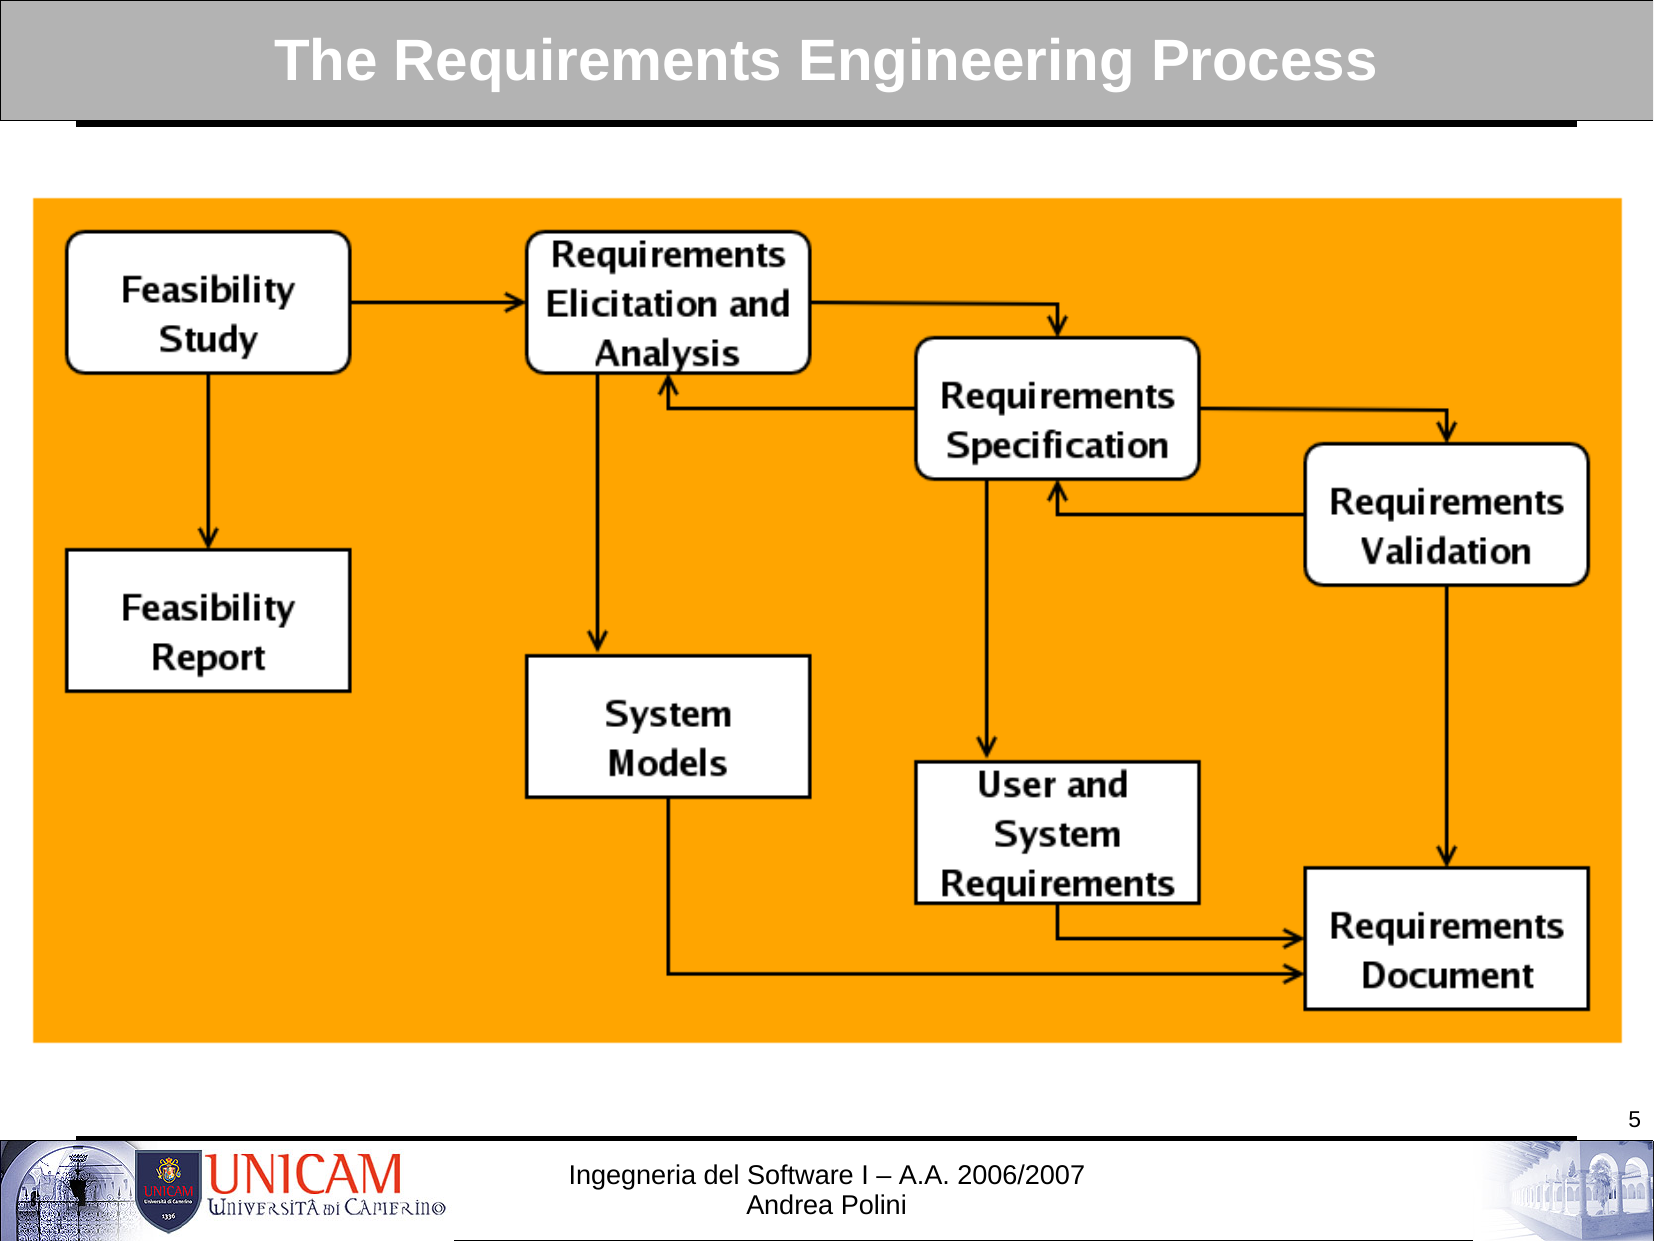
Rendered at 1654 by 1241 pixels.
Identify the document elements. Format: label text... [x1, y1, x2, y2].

title The Requirements Engineering Process [0, 0, 1653, 121]
picture [0, 1141, 454, 1241]
picture [1473, 1141, 1654, 1241]
picture [30, 195, 1624, 1045]
